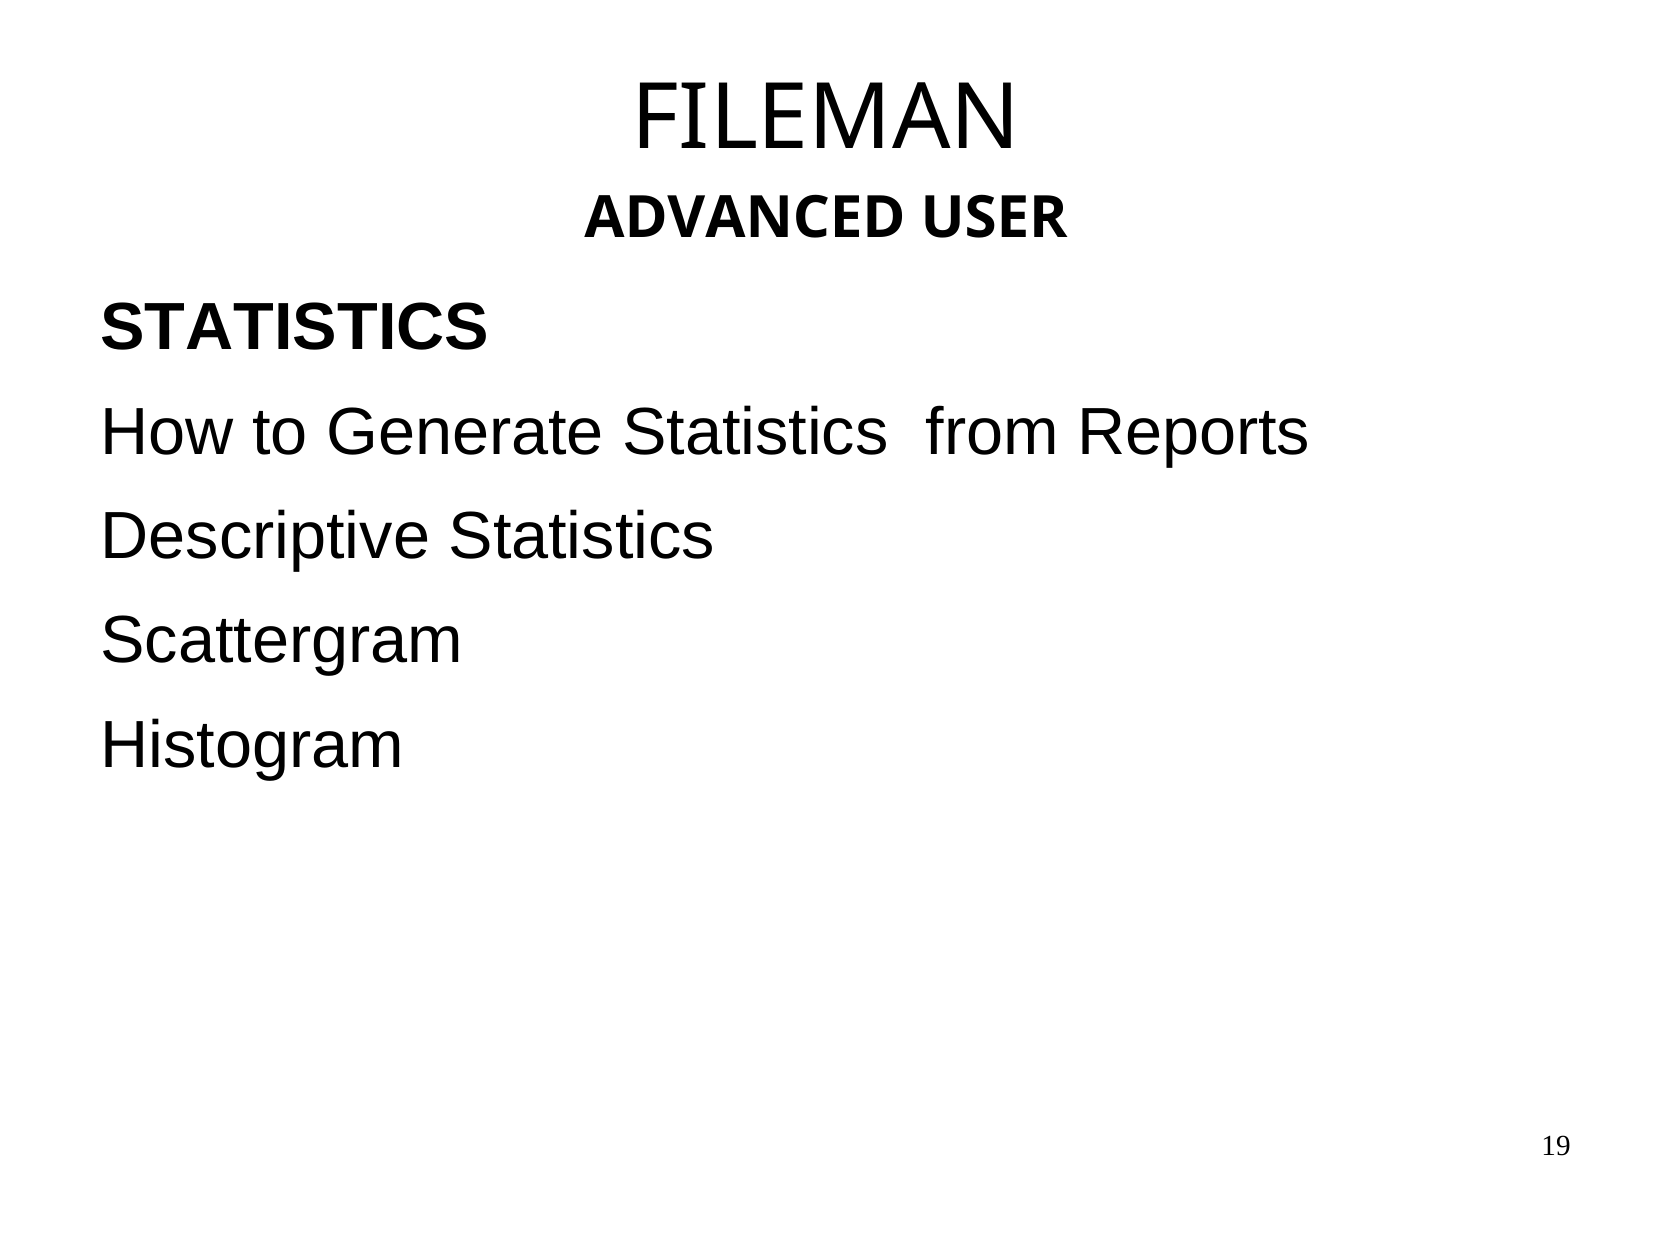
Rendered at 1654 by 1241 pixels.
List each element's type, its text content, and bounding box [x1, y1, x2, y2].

title FILEMAN ADVANCED USER [82, 35, 1570, 270]
list STATISTICS How to Generate Statistics from Reports Descriptive Statistics Scattergram Histogram [82, 289, 1570, 1092]
